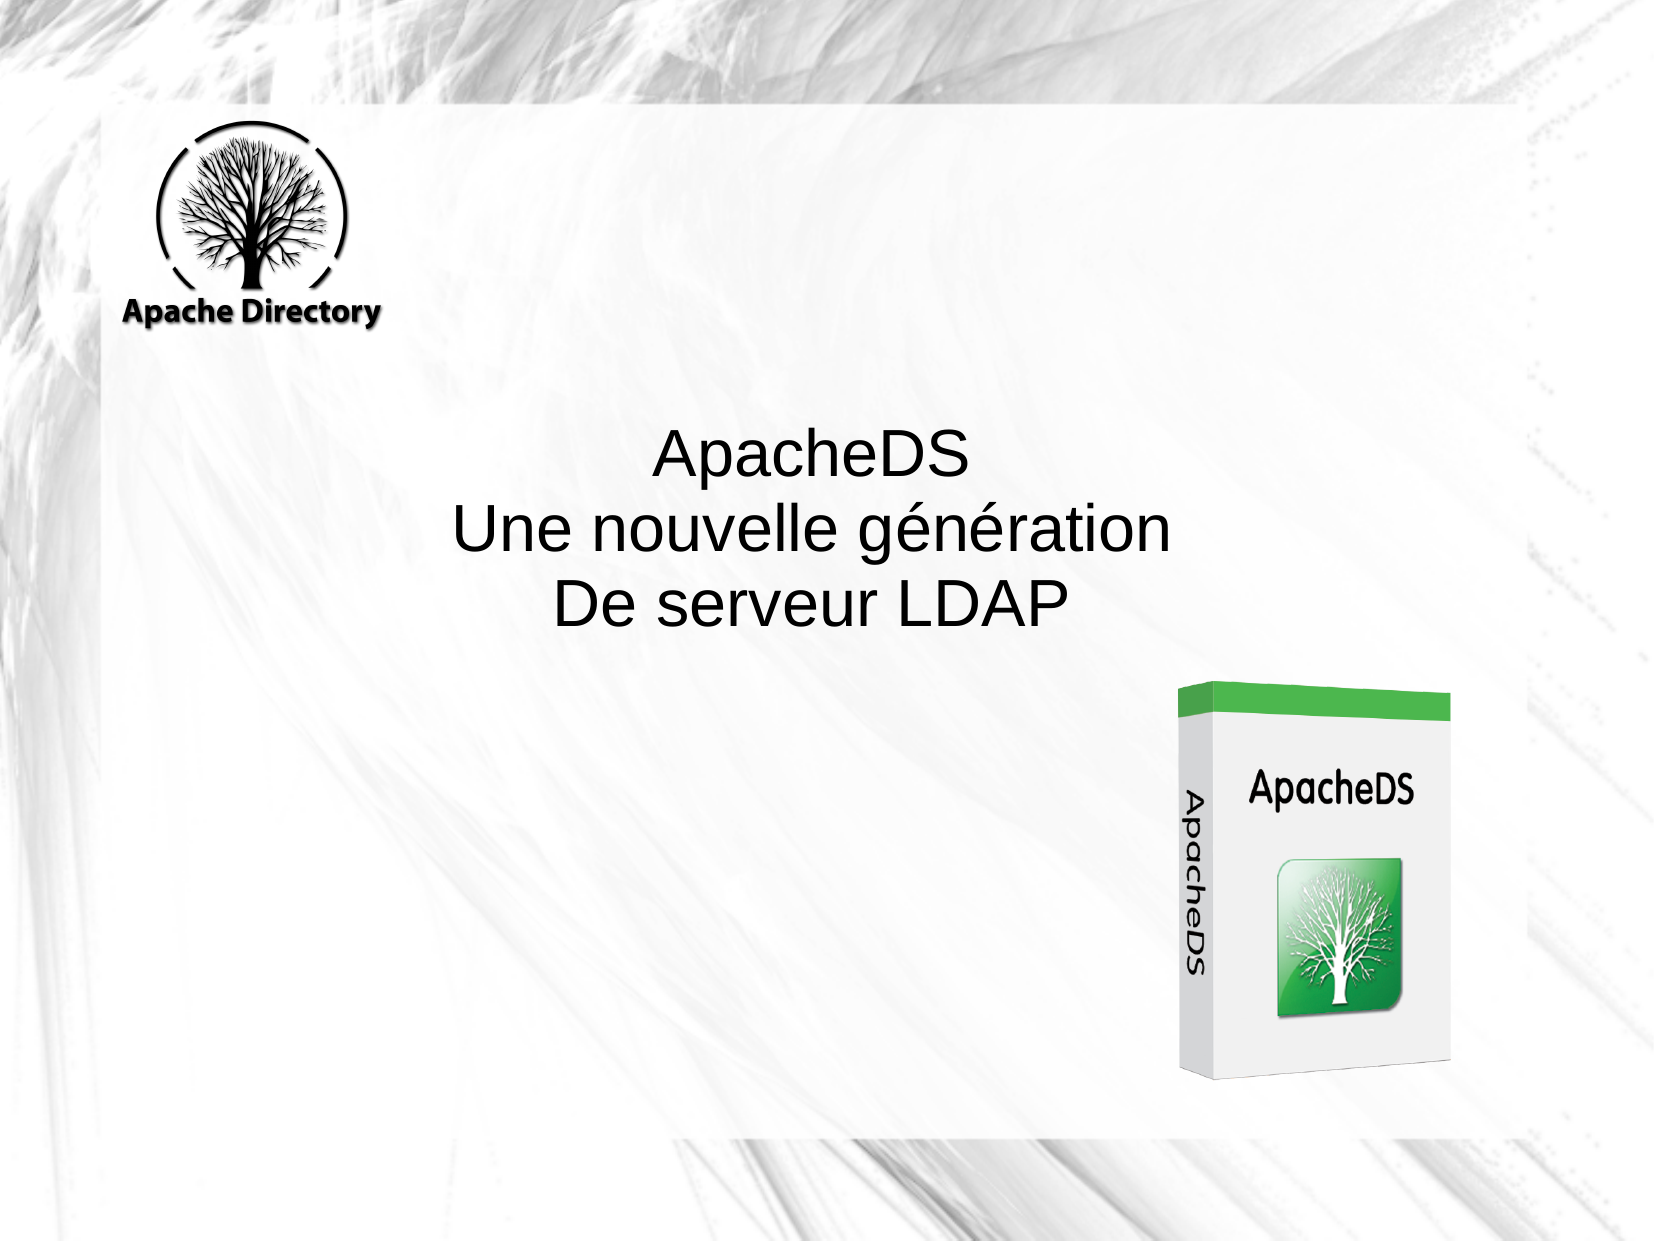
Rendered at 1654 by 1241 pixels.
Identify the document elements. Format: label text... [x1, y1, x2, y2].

picture [0, 0, 1654, 1241]
subtitle ApacheDS Une nouvelle génération De serveur LDAP [118, 119, 1506, 938]
